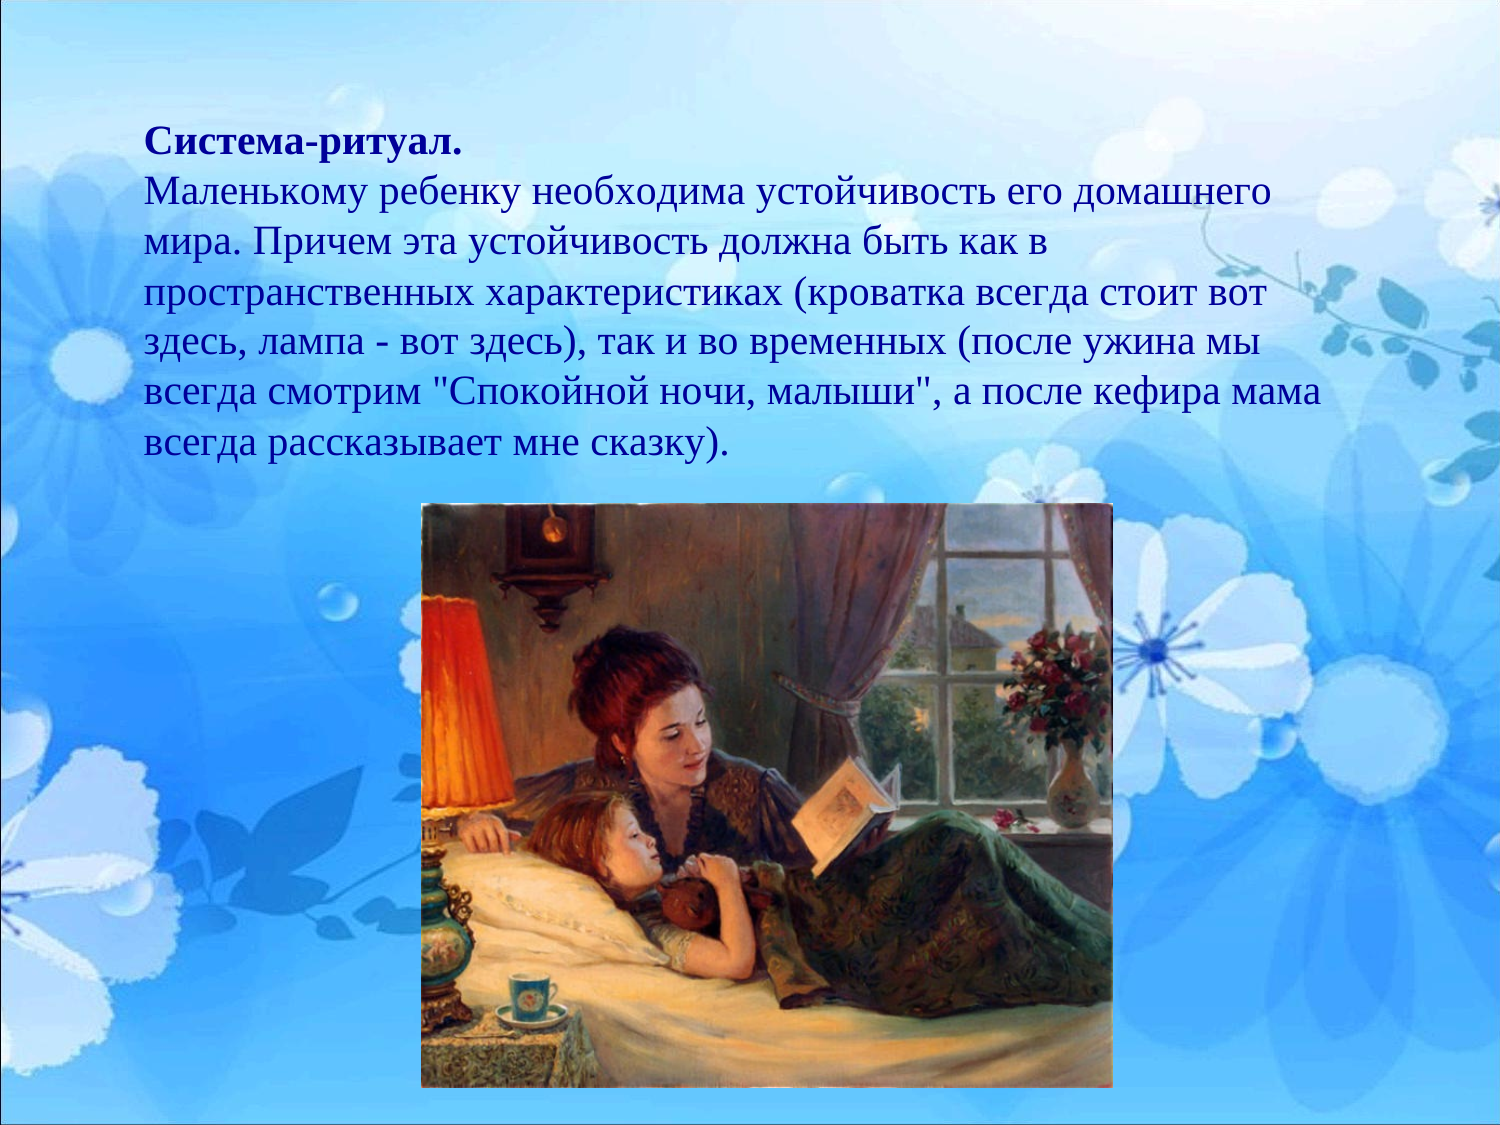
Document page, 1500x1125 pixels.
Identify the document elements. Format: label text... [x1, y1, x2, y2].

text_box Система-ритуал. Маленькому ребенку необходима устойчивость его домашнего мира. Причем эта устойчивость должна быть как в пространственных характеристиках (кроватка всегда стоит вот здесь, лампа - вот здесь), так и во временных (после ужина мы всегда смотрим "Спокойной ночи, малыши", а после кефира мама всегда рассказывает мне сказку). [128, 105, 1360, 472]
picture [0, 0, 1500, 1125]
